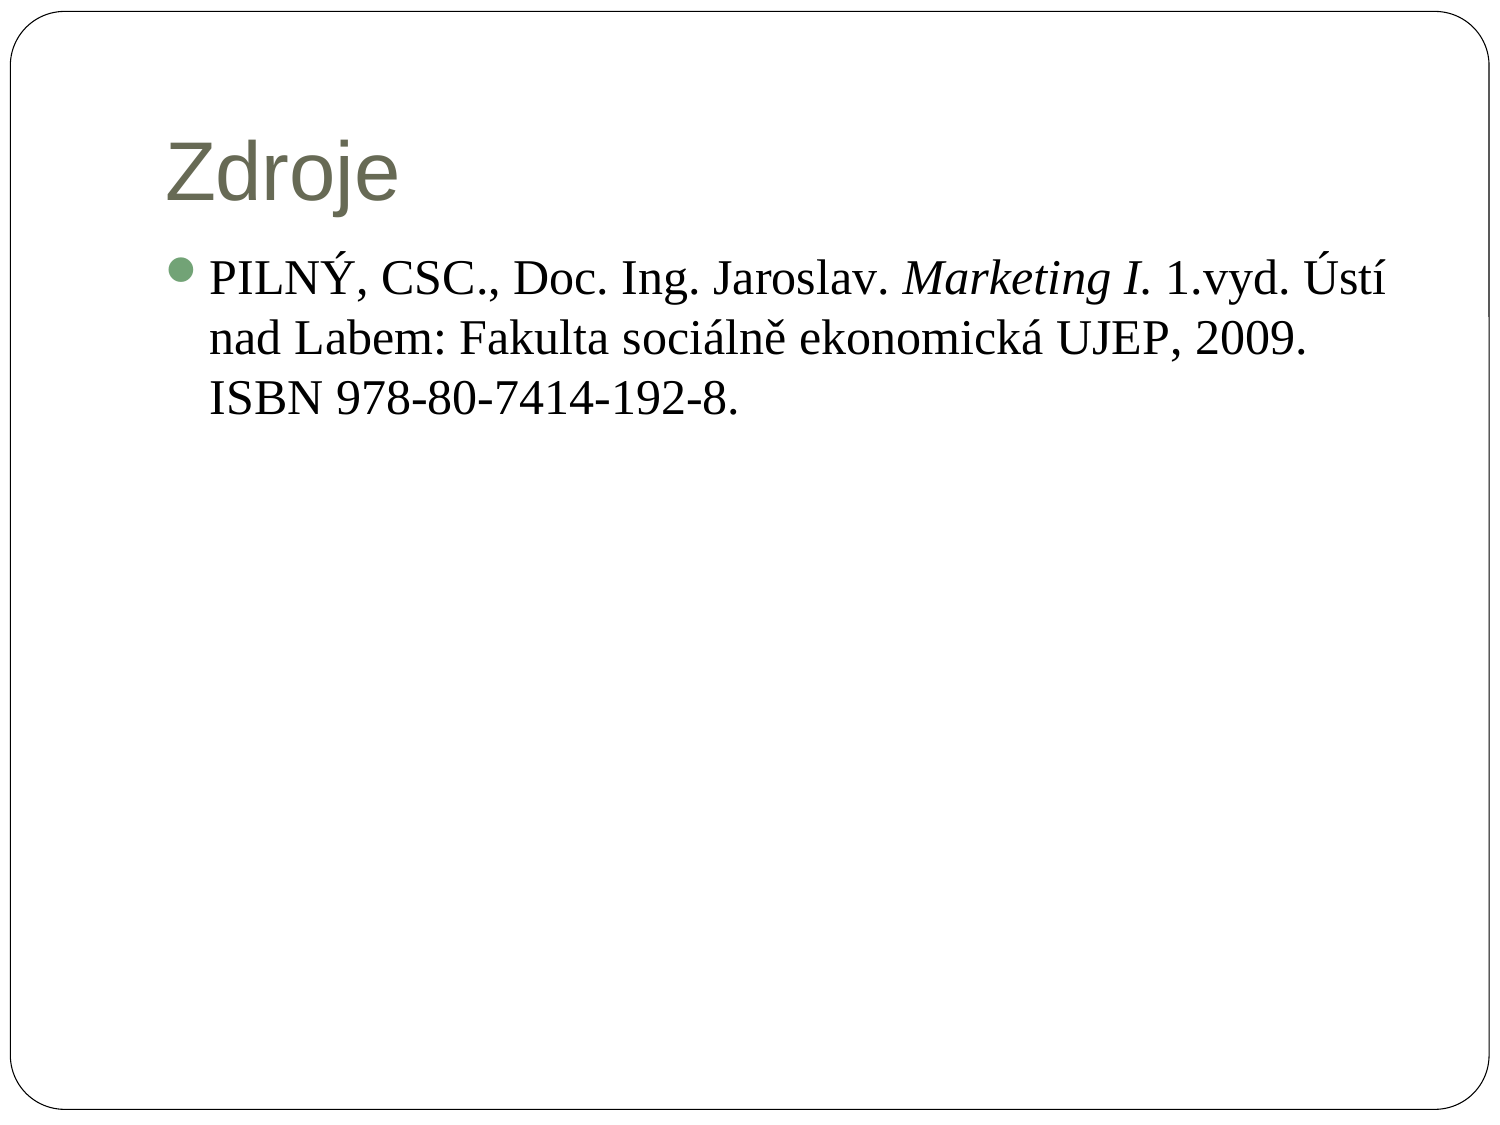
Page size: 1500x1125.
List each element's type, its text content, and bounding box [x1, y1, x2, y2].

list PILNÝ, CSC., Doc. Ing. Jaroslav. Marketing I. 1.vyd. Ústí nad Labem: Fakulta sociálně ekonomická UJEP, 2009. ISBN 978-80-7414-192-8. [150, 237, 1426, 988]
title Zdroje [150, 44, 1426, 233]
